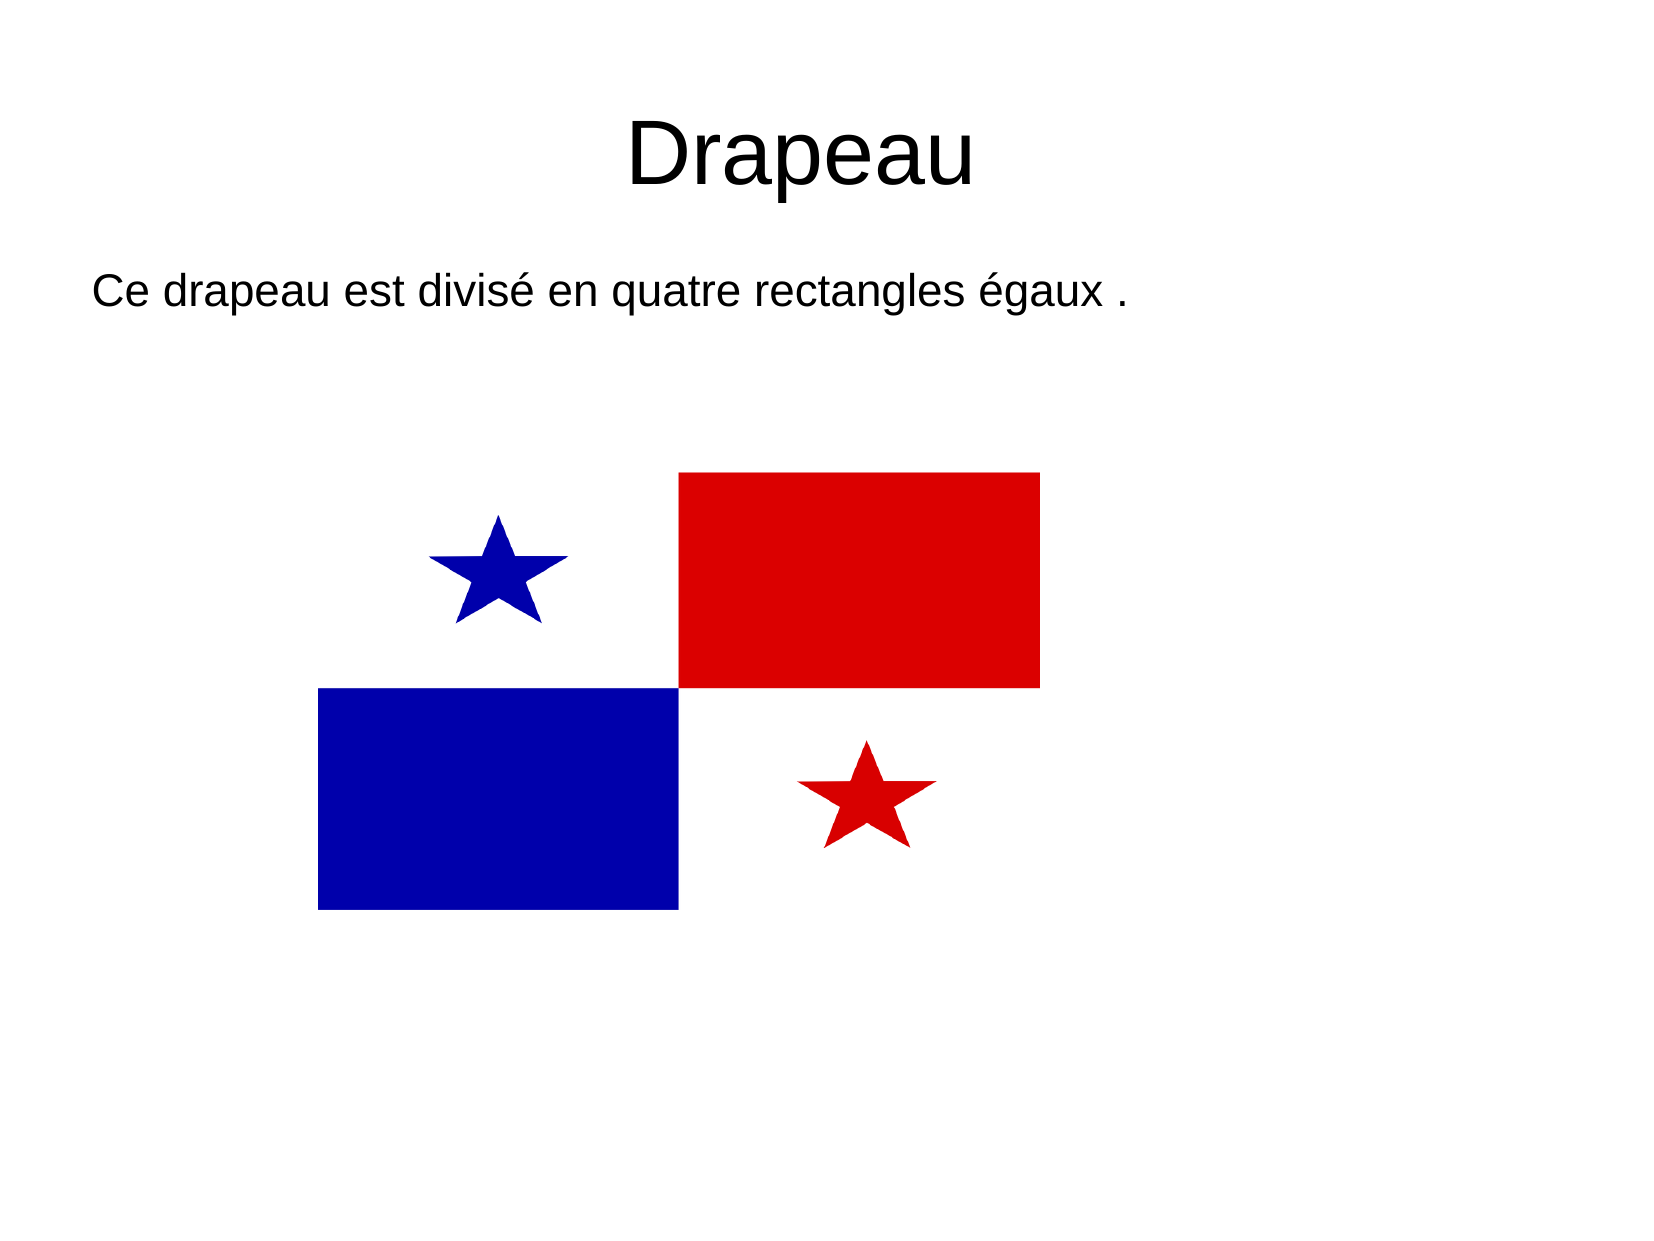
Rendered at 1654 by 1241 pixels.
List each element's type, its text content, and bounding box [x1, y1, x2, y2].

picture [318, 472, 1040, 910]
title Drapeau [82, 49, 1571, 257]
text_box Ce drapeau est divisé en quatre rectangles égaux . [76, 257, 1465, 579]
